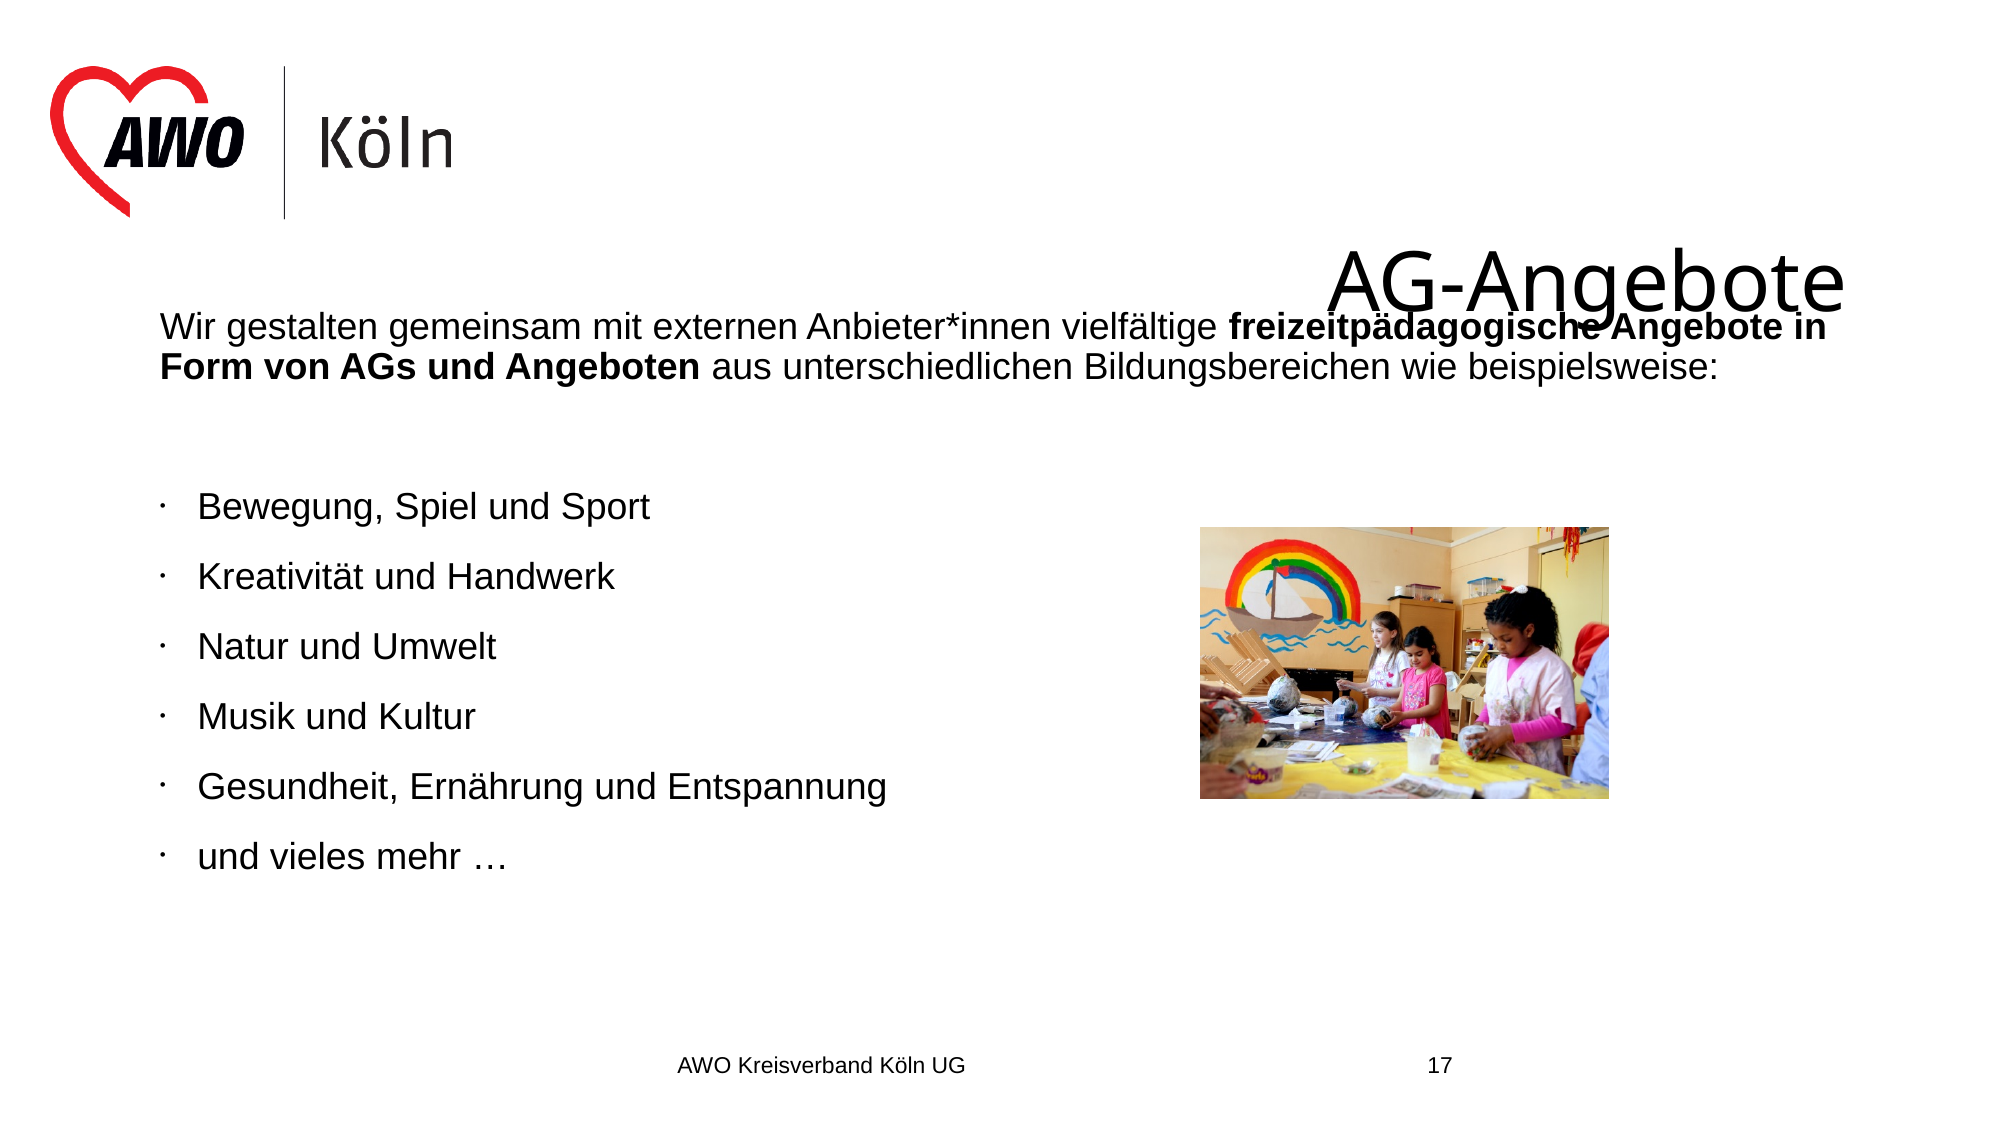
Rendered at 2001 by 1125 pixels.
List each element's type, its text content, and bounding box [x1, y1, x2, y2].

footer AWO Kreisverband Köln UG [662, 1042, 1338, 1103]
picture [1200, 527, 1609, 799]
title AG-Angebote [117, 52, 1863, 271]
picture [50, 66, 451, 220]
slide_number <Nummer> [1412, 1042, 1863, 1103]
list Wir gestalten gemeinsam mit externen Anbieter*innen vielfältige freizeitpädagogische Angebote in Form von AGs und Angeboten aus unterschiedlichen Bildungsbereichen wie beispielsweise: Bewegung, Spiel und Sport Kreativität und Handwerk Natur und Umwelt Musik und Kultur Gesundheit, Ernährung und Entspannung und vieles mehr … [137, 299, 1863, 1014]
